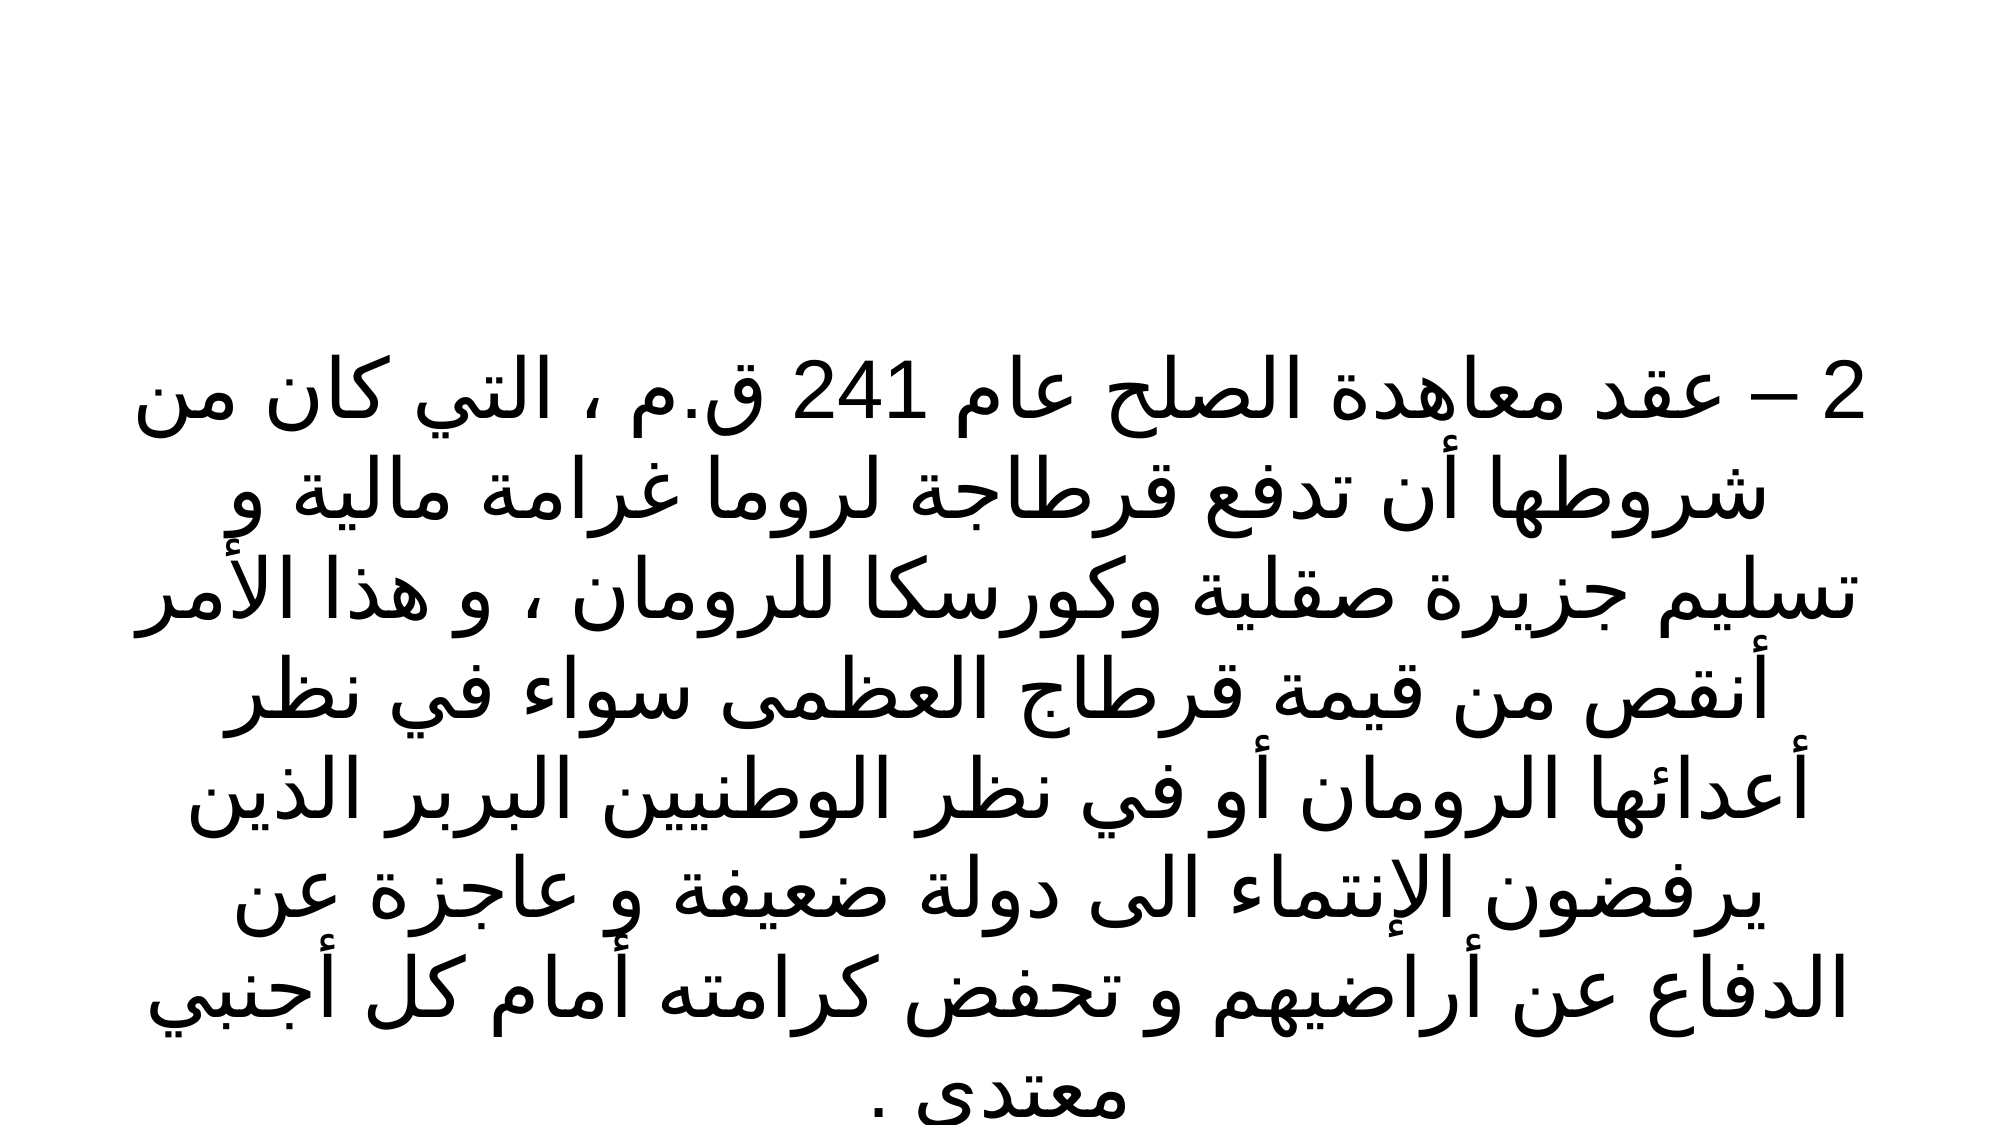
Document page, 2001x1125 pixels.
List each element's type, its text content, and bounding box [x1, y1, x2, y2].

text_box 2 – عقد معاهدة الصلح عام 241 ق.م ، التي كان من شروطها أن تدفع قرطاجة لروما غرامة مالية و تسليم جزيرة صقلية وكورسكا للرومان ، و هذا الأمر أنقص من قيمة قرطاج العظمى سواء في نظر أعدائها الرومان أو في نظر الوطنيين البربر الذين يرفضون الإنتماء الى دولة ضعيفة و عاجزة عن الدفاع عن أراضيهم و تحفض كرامته أمام كل أجنبي معتدي . [103, 327, 1897, 949]
